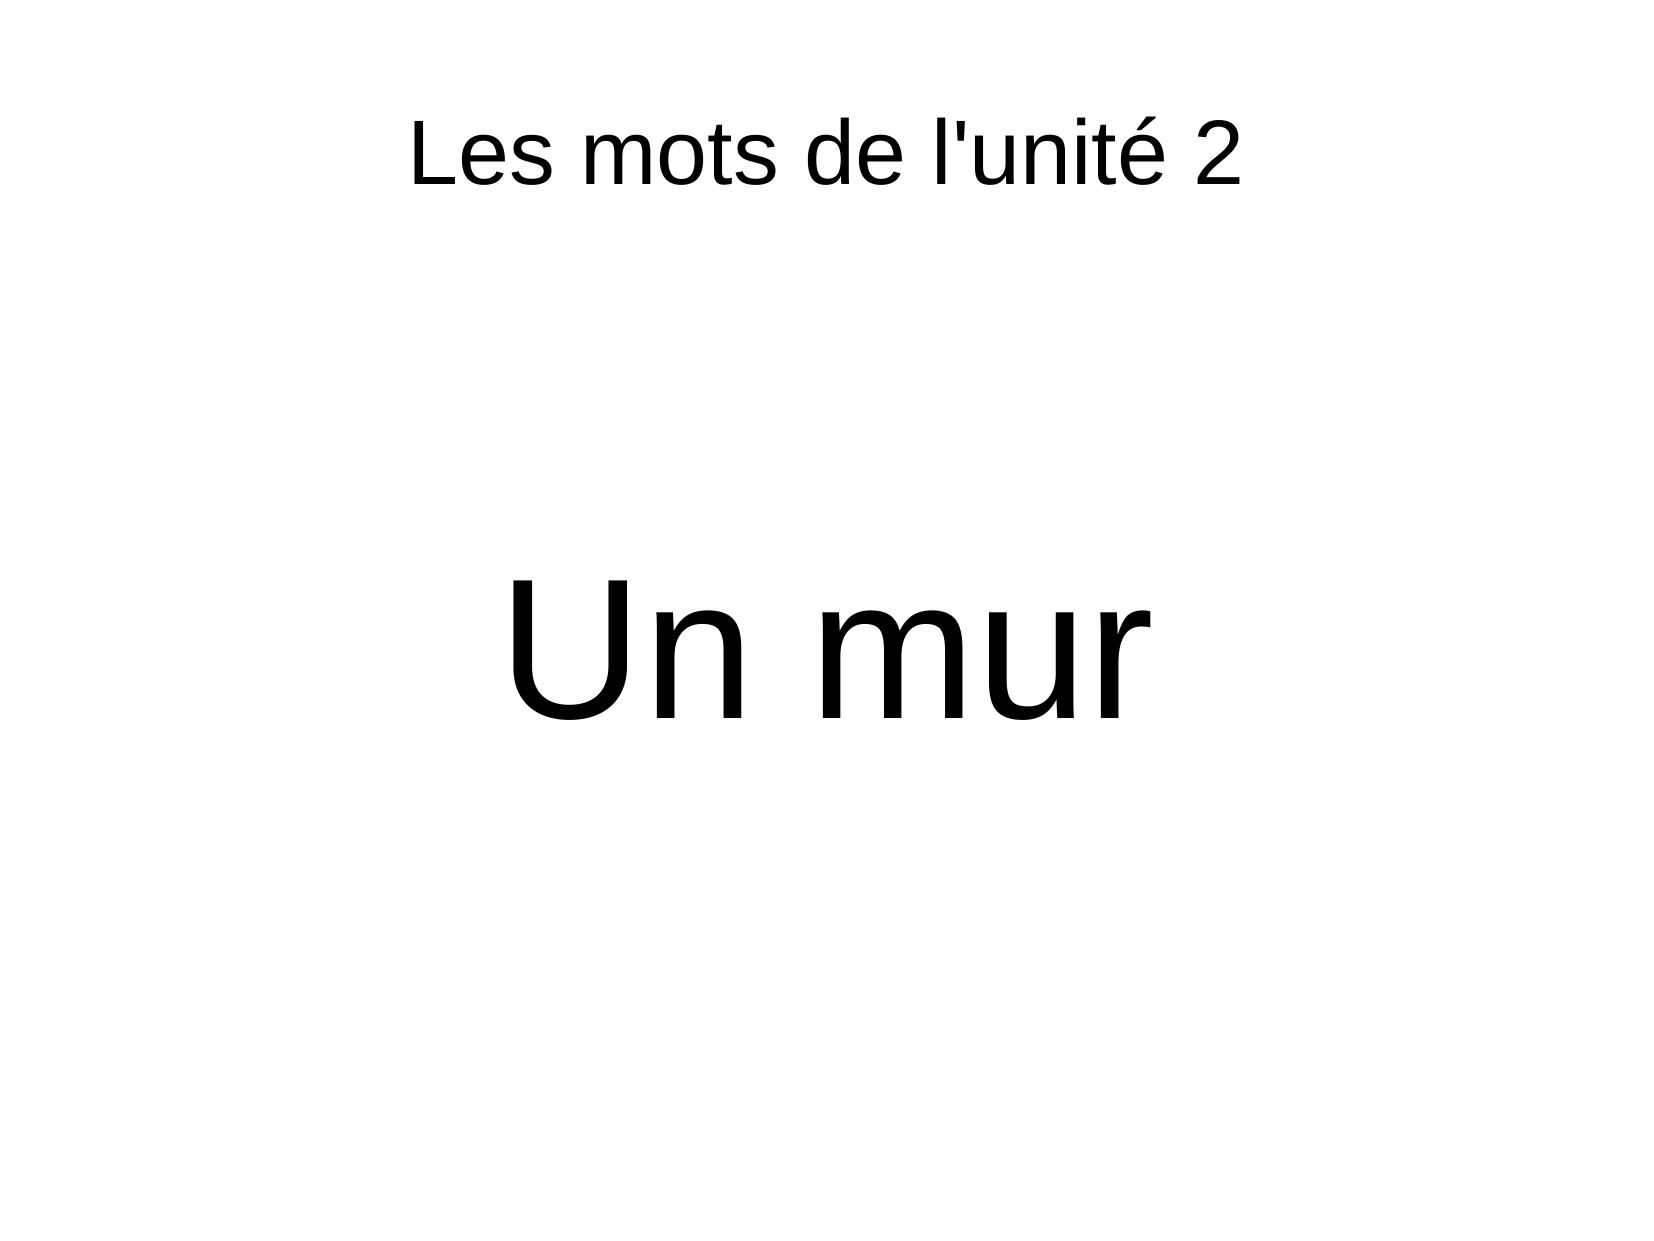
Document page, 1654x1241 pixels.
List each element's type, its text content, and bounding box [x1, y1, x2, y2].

subtitle Un mur [82, 290, 1571, 1010]
title Les mots de l'unité 2 [82, 49, 1571, 257]
